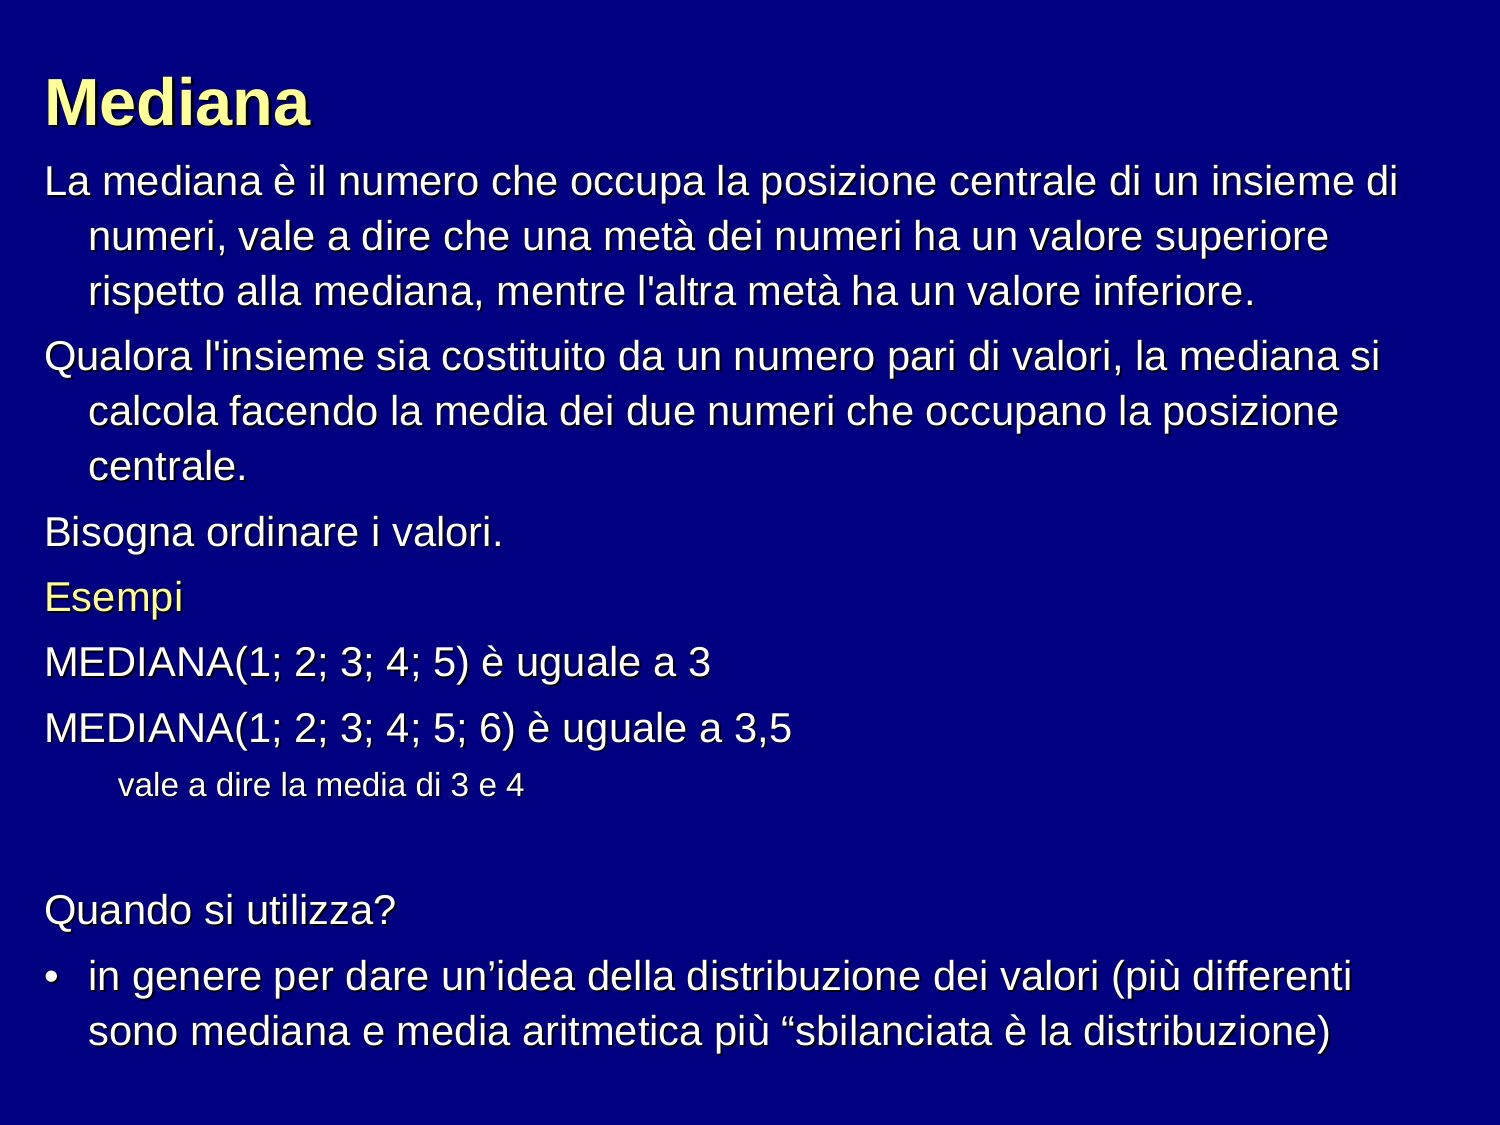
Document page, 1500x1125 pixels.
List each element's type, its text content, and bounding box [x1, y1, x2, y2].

text_box Mediana La mediana è il numero che occupa la posizione centrale di un insieme di numeri, vale a dire che una metà dei numeri ha un valore superiore rispetto alla mediana, mentre l'altra metà ha un valore inferiore. Qualora l'insieme sia costituito da un numero pari di valori, la mediana si calcola facendo la media dei due numeri che occupano la posizione centrale. Bisogna ordinare i valori. Esempi MEDIANA(1; 2; 3; 4; 5) è uguale a 3 MEDIANA(1; 2; 3; 4; 5; 6) è uguale a 3,5 vale a dire la media di 3 e 4 Quando si utilizza? • in genere per dare un’idea della distribuzione dei valori (più differenti sono mediana e media aritmetica più “sbilanciata è la distribuzione) [29, 42, 1436, 1012]
